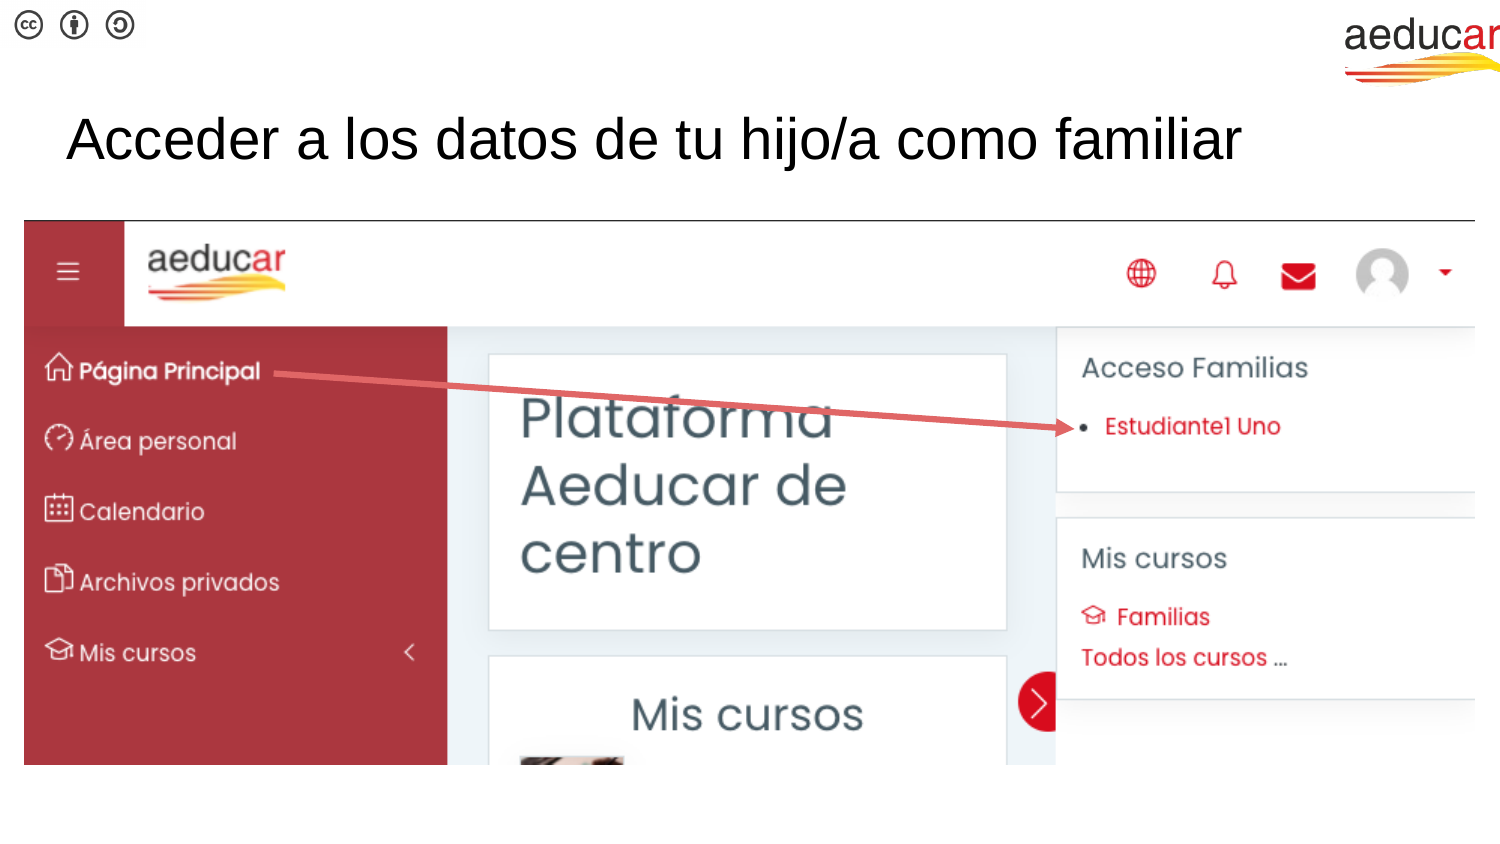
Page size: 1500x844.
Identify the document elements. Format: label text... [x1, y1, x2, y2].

title Acceder a los datos de tu hijo/a como familiar [51, 85, 1449, 196]
picture [0, 0, 146, 48]
picture [1344, 0, 1500, 104]
picture [24, 220, 1475, 765]
